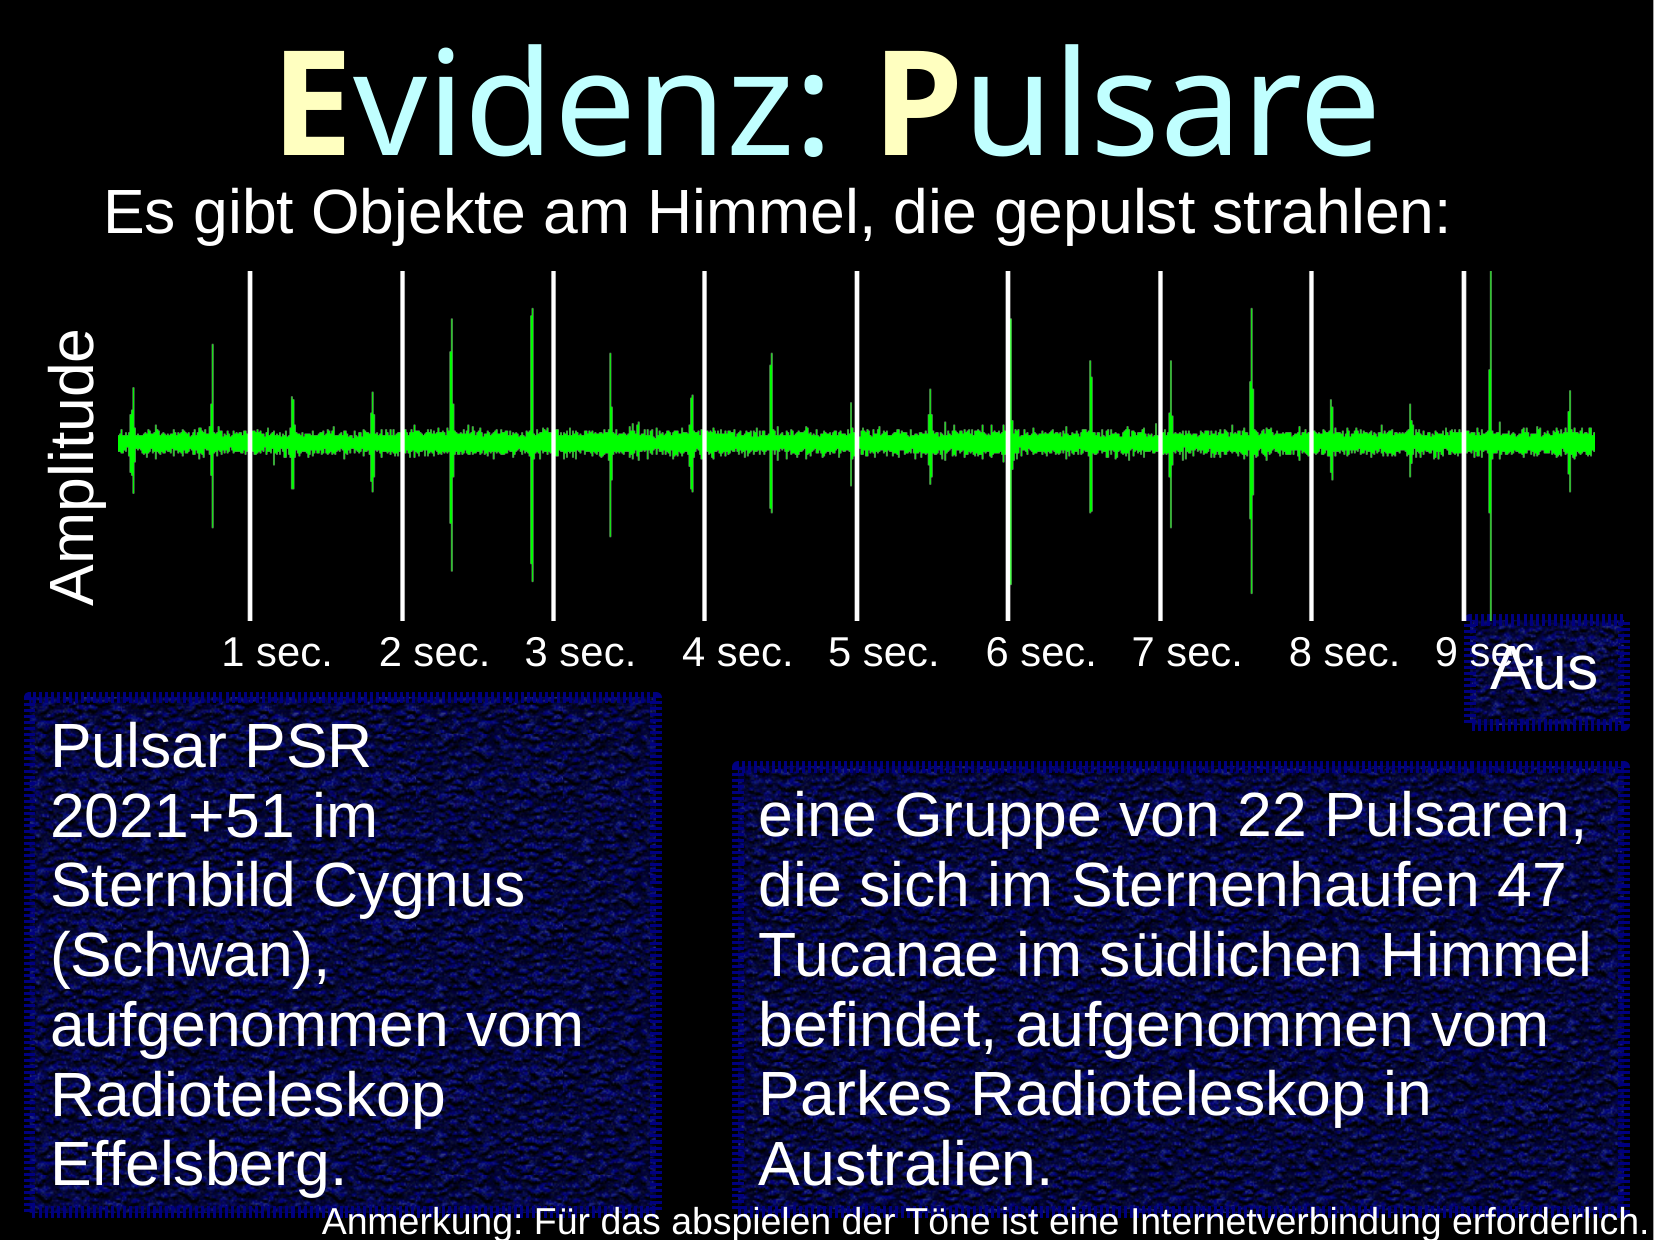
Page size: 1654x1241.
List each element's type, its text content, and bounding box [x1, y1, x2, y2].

text_box eine Gruppe von 22 Pulsaren, die sich im Sternenhaufen 47 Tucanae im südlichen Himmel befindet, aufgenommen vom Parkes Radioteleskop in Australien. [738, 766, 1625, 1192]
title Evidenz: Pulsare [82, 17, 1571, 180]
text_box 1 sec. 2 sec. 3 sec. 4 sec. 5 sec. 6 sec. 7 sec. 8 sec. 9 sec. [206, 621, 1562, 683]
picture [118, 271, 1595, 621]
text_box Es gibt Objekte am Himmel, die gepulst strahlen: [88, 169, 1595, 254]
text_box Aus [1470, 620, 1625, 725]
text_box Amplitude [29, 313, 118, 621]
text_box Pulsar PSR 2021+51 im Sternbild Cygnus (Schwan), aufgenommen vom Radioteleskop Effelsberg. [29, 697, 656, 1211]
text_box Anmerkung: Für das abspielen der Töne ist eine Internetverbindung erforderlich. [307, 1192, 1654, 1241]
